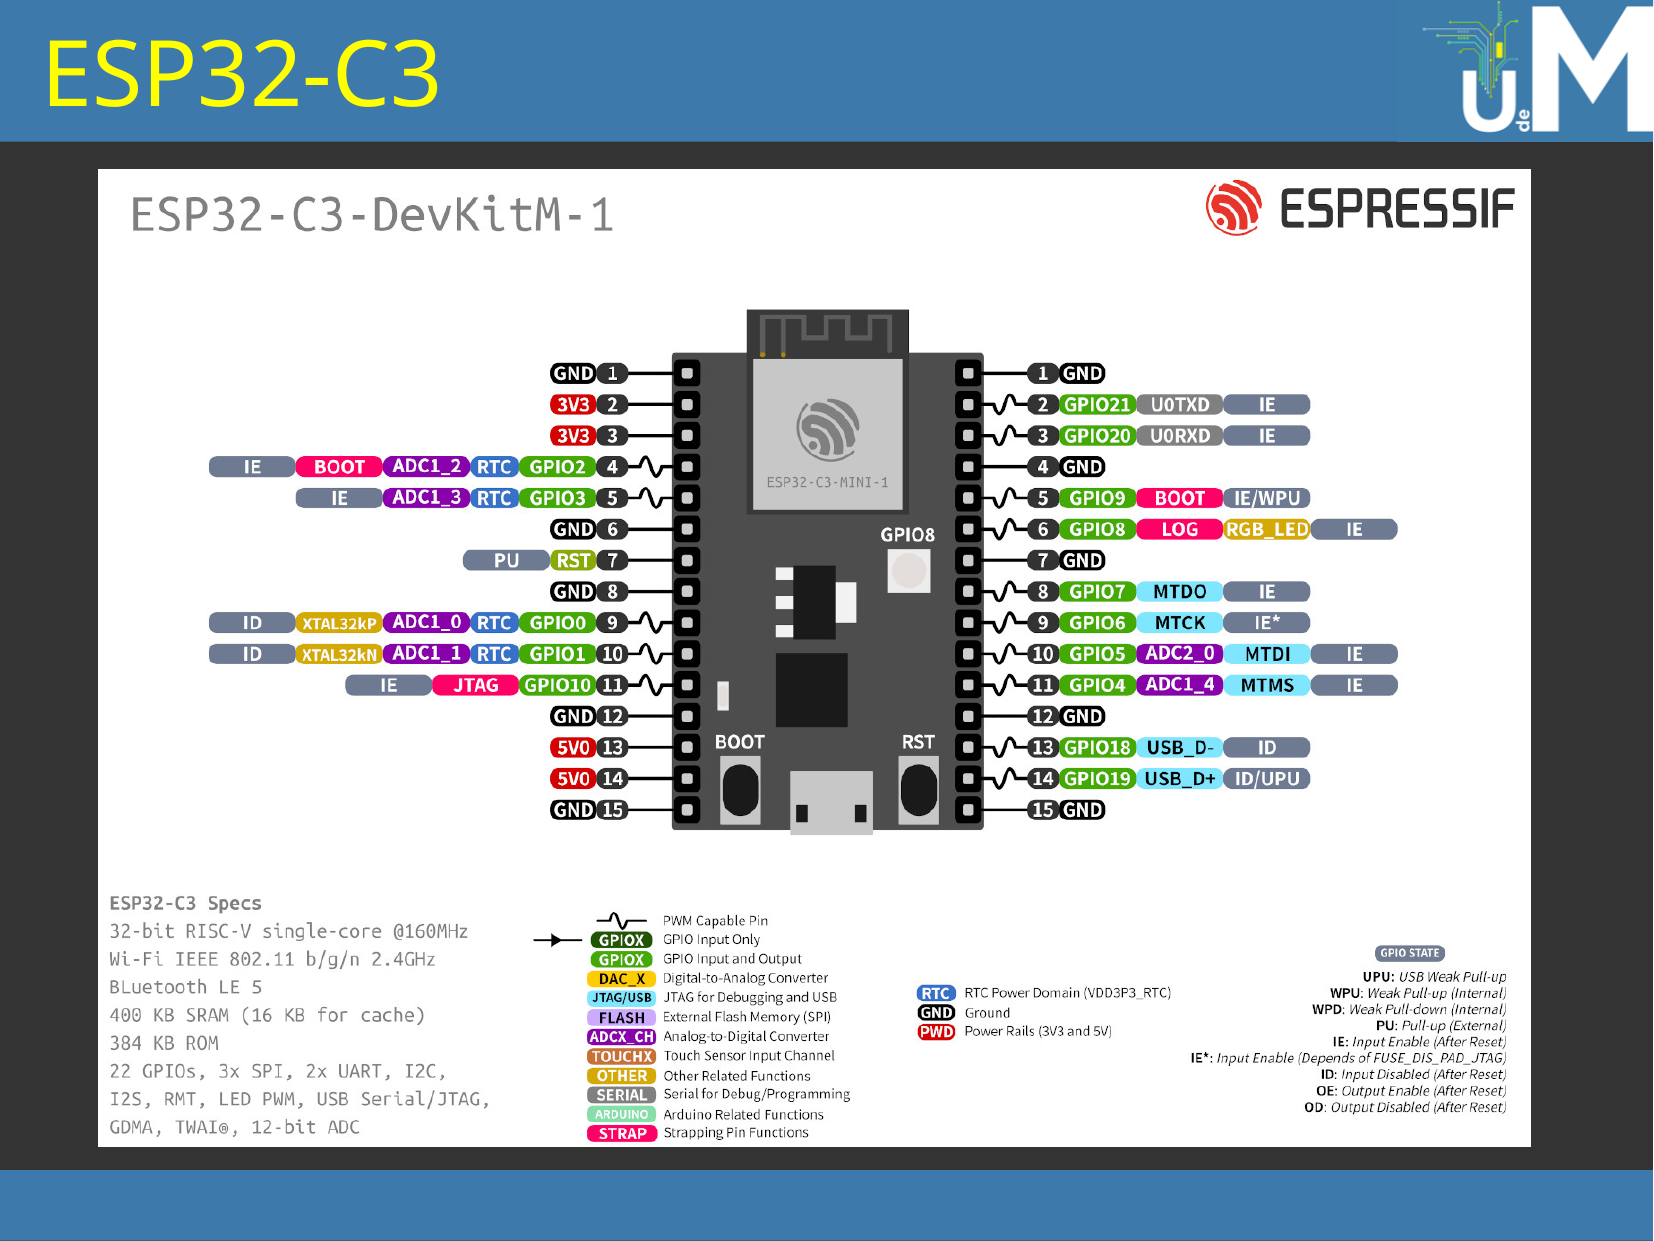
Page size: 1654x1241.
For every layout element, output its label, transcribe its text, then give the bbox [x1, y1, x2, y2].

title ESP32-C3 [41, 9, 1411, 133]
picture [98, 169, 1531, 1147]
picture [1397, 0, 1654, 142]
list [45, 195, 1606, 1158]
